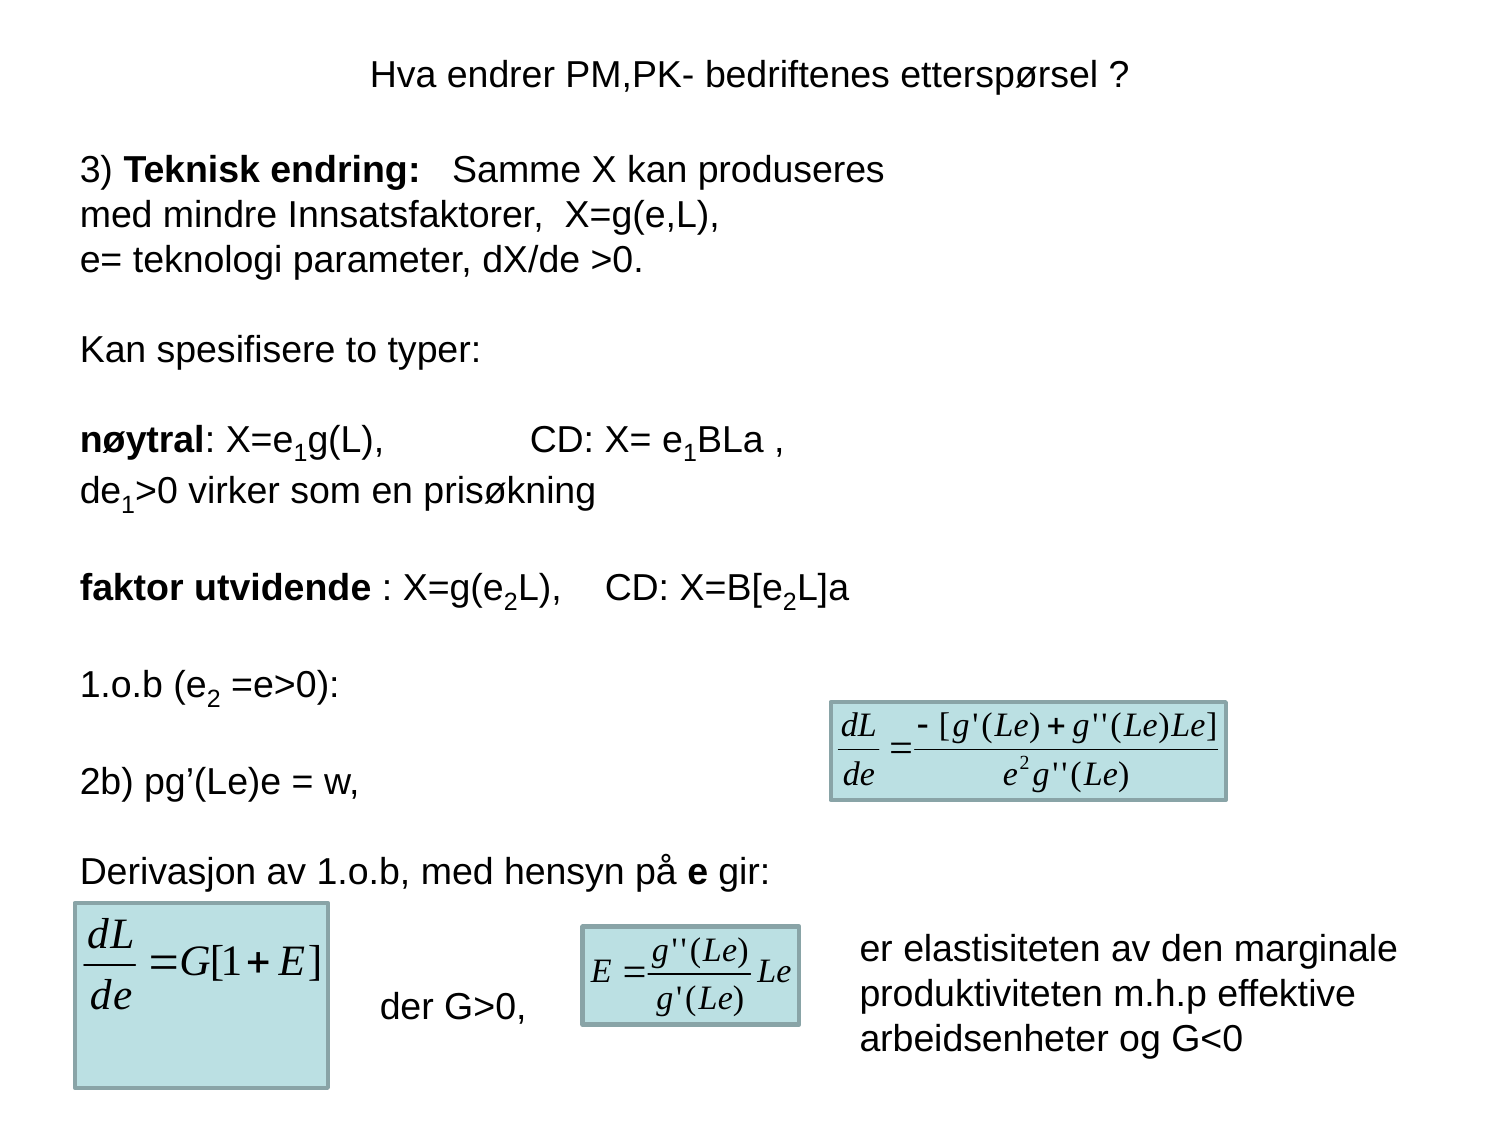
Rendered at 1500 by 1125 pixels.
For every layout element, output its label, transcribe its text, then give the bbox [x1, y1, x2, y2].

text_box er elastisiteten av den marginale produktiviteten m.h.p effektive arbeidsenheter og G<0 [844, 916, 1500, 1068]
title Hva endrer PM,PK- bedriftenes etterspørsel ? [76, 42, 1424, 138]
chart [832, 704, 1224, 798]
chart [584, 928, 798, 1023]
text_box 3) Teknisk endring: Samme X kan produseres med mindre Innsatsfaktorer, X=g(e,L), e= teknologi parameter, dX/de >0. Kan spesifisere to typer: nøytral: X=e1g(L), CD: X= e1BLa , de1>0 virker som en prisøkning faktor utvidende : X=g(e2L), CD: X=B[e2L]a 1.o.b (e2 =e>0): 2b) pg’(Le)e = w, Derivasjon av 1.o.b, med hensyn på e gir: der G>0, [65, 137, 1376, 1089]
chart [76, 904, 326, 1086]
